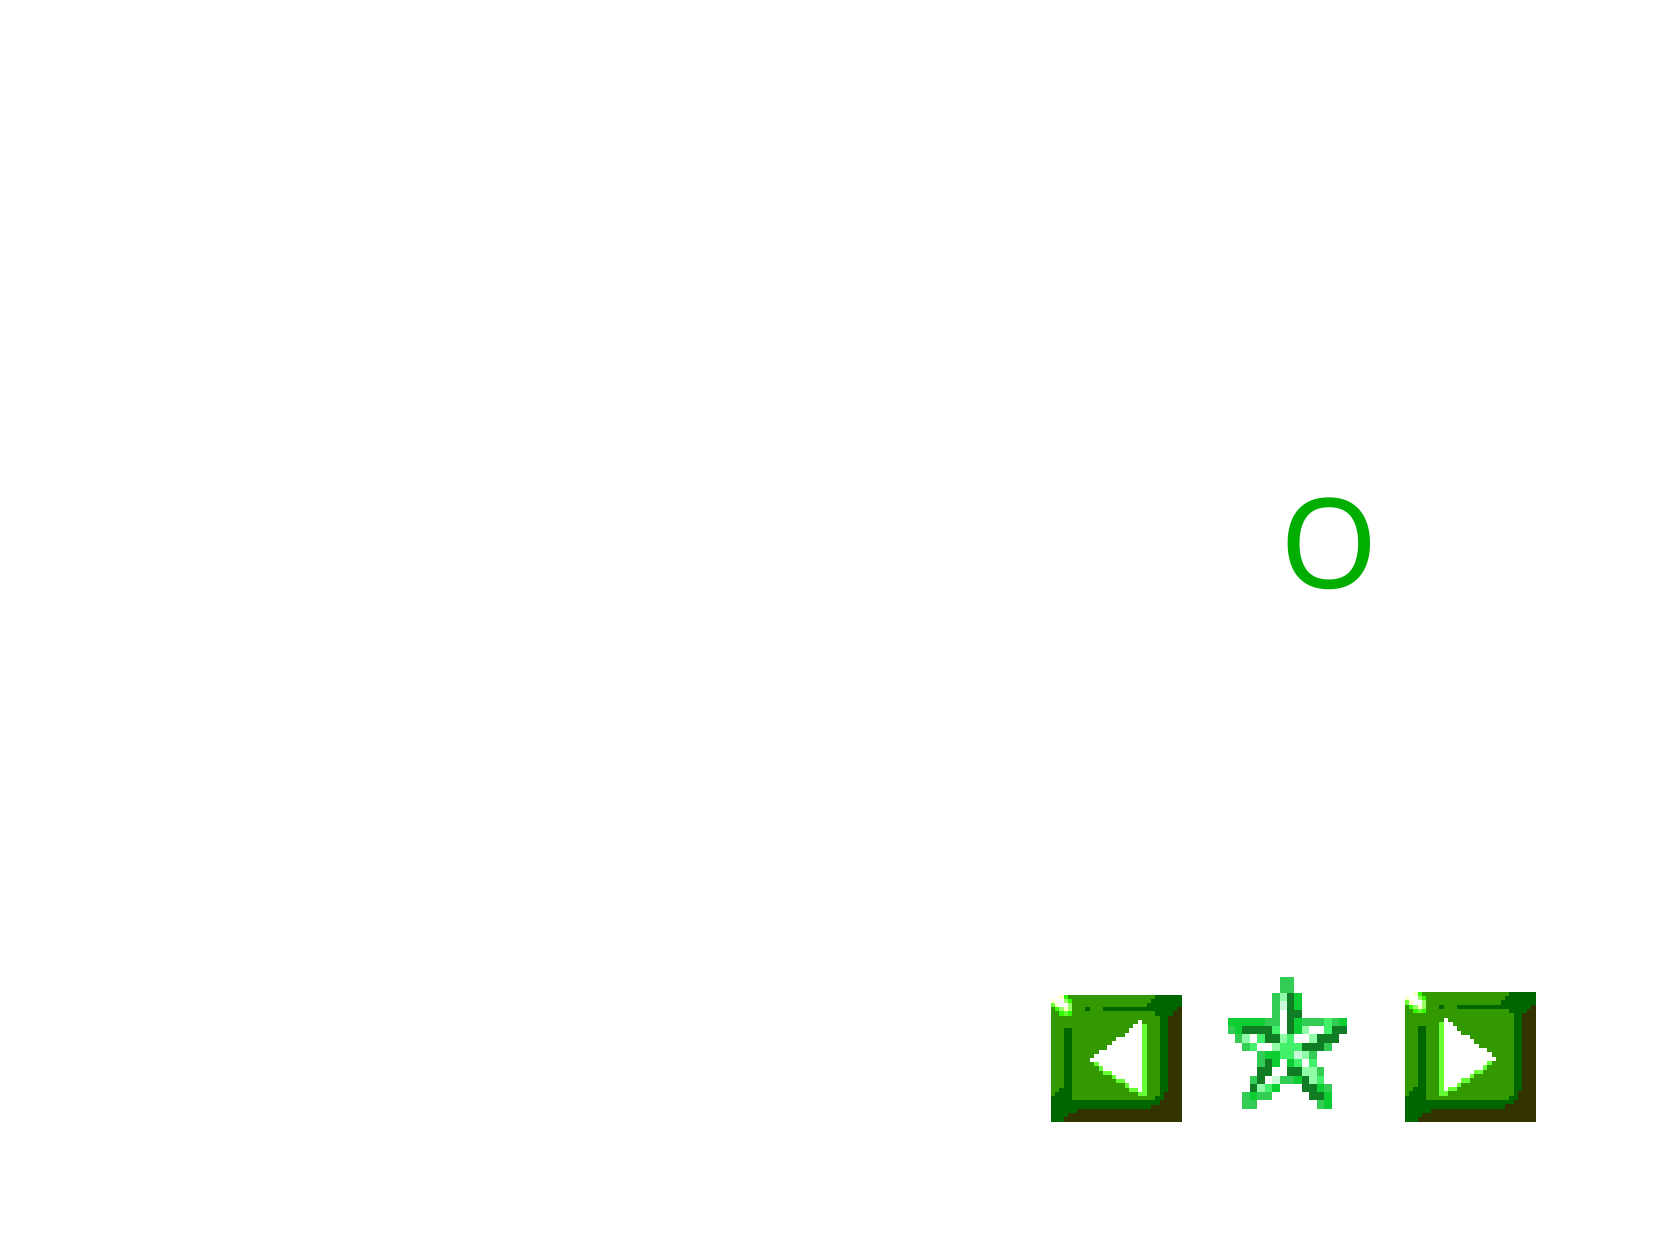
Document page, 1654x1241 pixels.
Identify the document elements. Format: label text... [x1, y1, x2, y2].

picture [1051, 995, 1182, 1123]
picture [1228, 977, 1347, 1109]
picture [1405, 992, 1536, 1123]
subtitle O [909, 259, 1654, 821]
